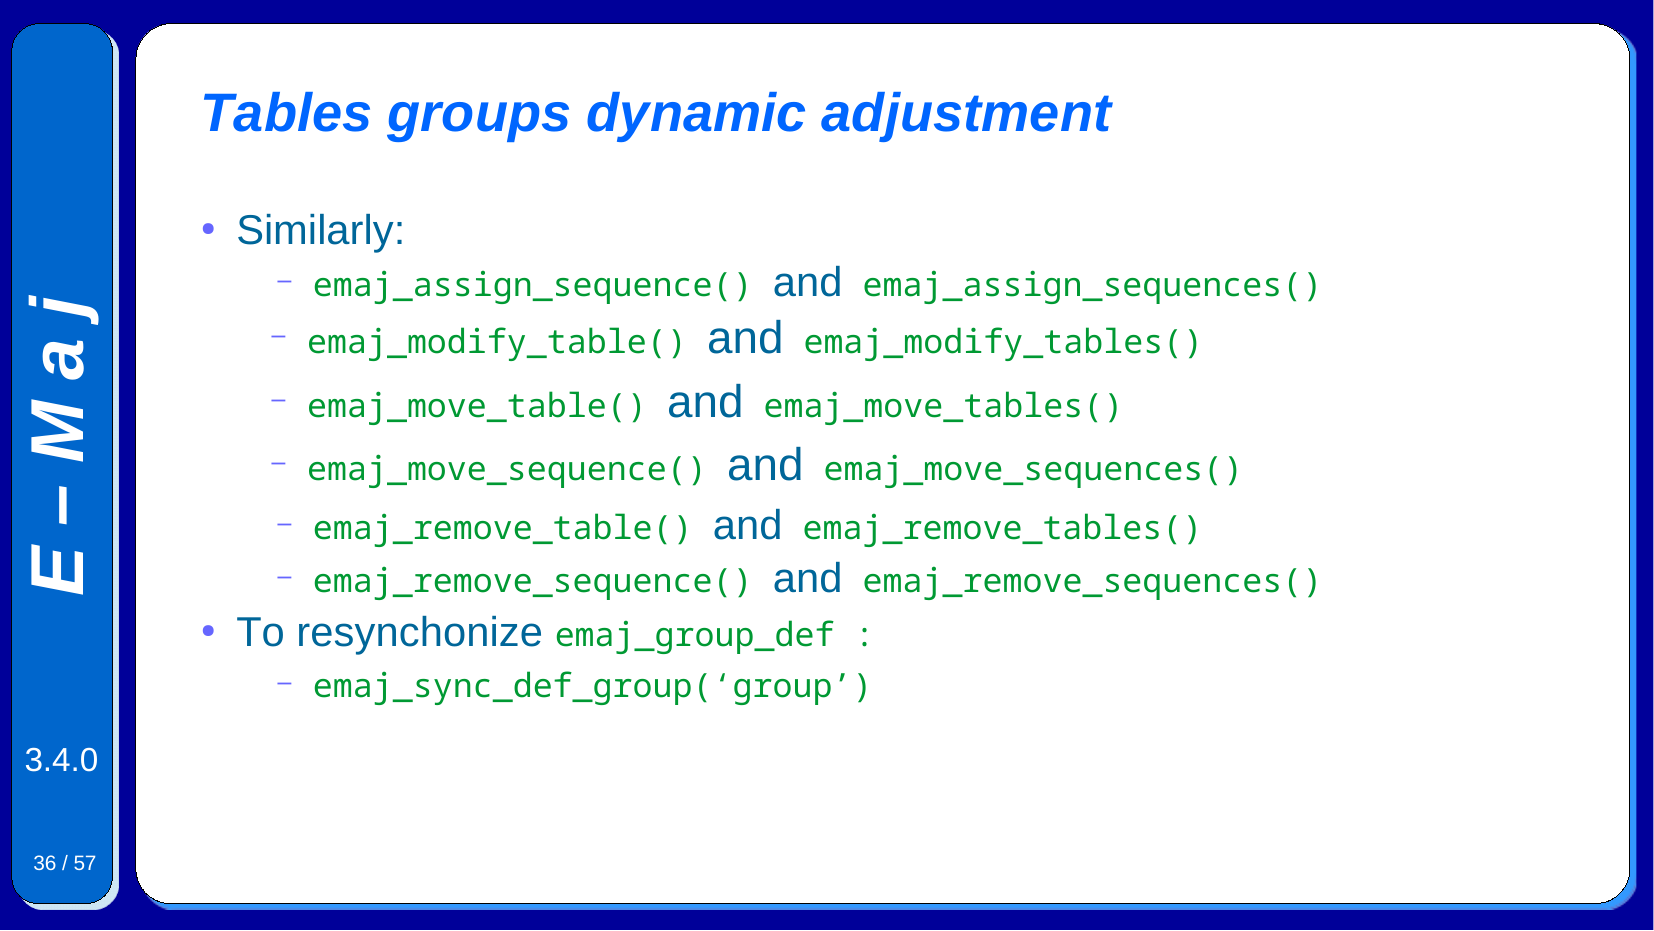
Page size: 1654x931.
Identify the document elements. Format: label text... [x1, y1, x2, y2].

title Tables groups dynamic adjustment [200, 34, 1575, 191]
list Similarly: emaj_assign_sequence() and emaj_assign_sequences() emaj_modify_table() and emaj_modify_tables() emaj_move_table() and emaj_move_tables() emaj_move_sequence() and emaj_move_sequences() emaj_remove_table() and emaj_remove_tables() emaj_remove_sequence() and emaj_remove_sequences() To resynchonize emaj_group_def : emaj_sync_def_group(‘group’) [177, 206, 1587, 829]
